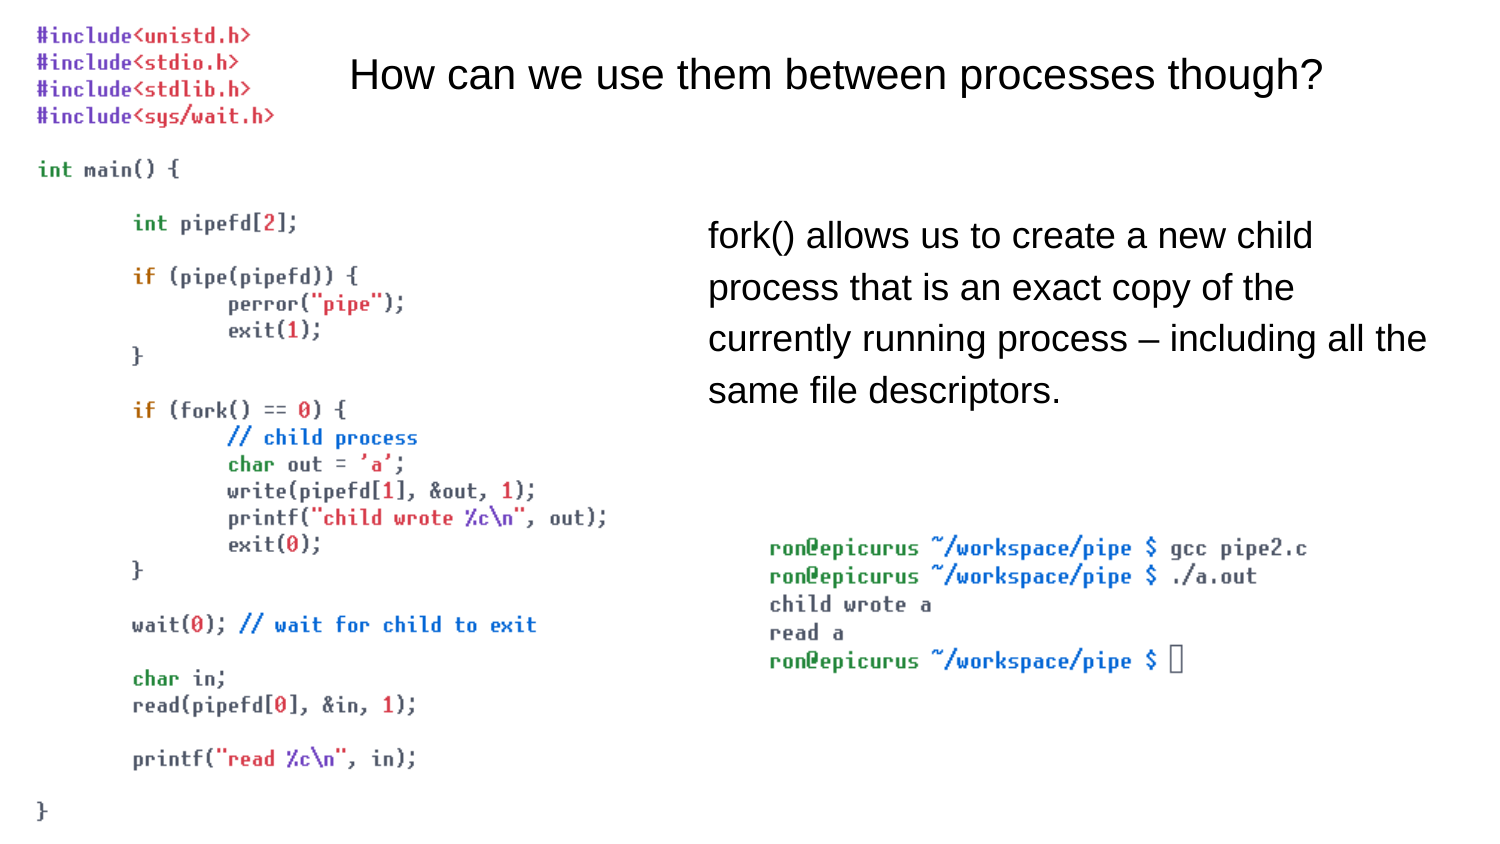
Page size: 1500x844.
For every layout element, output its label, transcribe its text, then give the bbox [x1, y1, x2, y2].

list fork() allows us to create a new child process that is an exact copy of the currently running process – including all the same file descriptors. [693, 189, 1449, 750]
picture [24, 6, 652, 844]
title How can we use them between processes though? [334, 31, 1365, 126]
picture [757, 521, 1385, 689]
